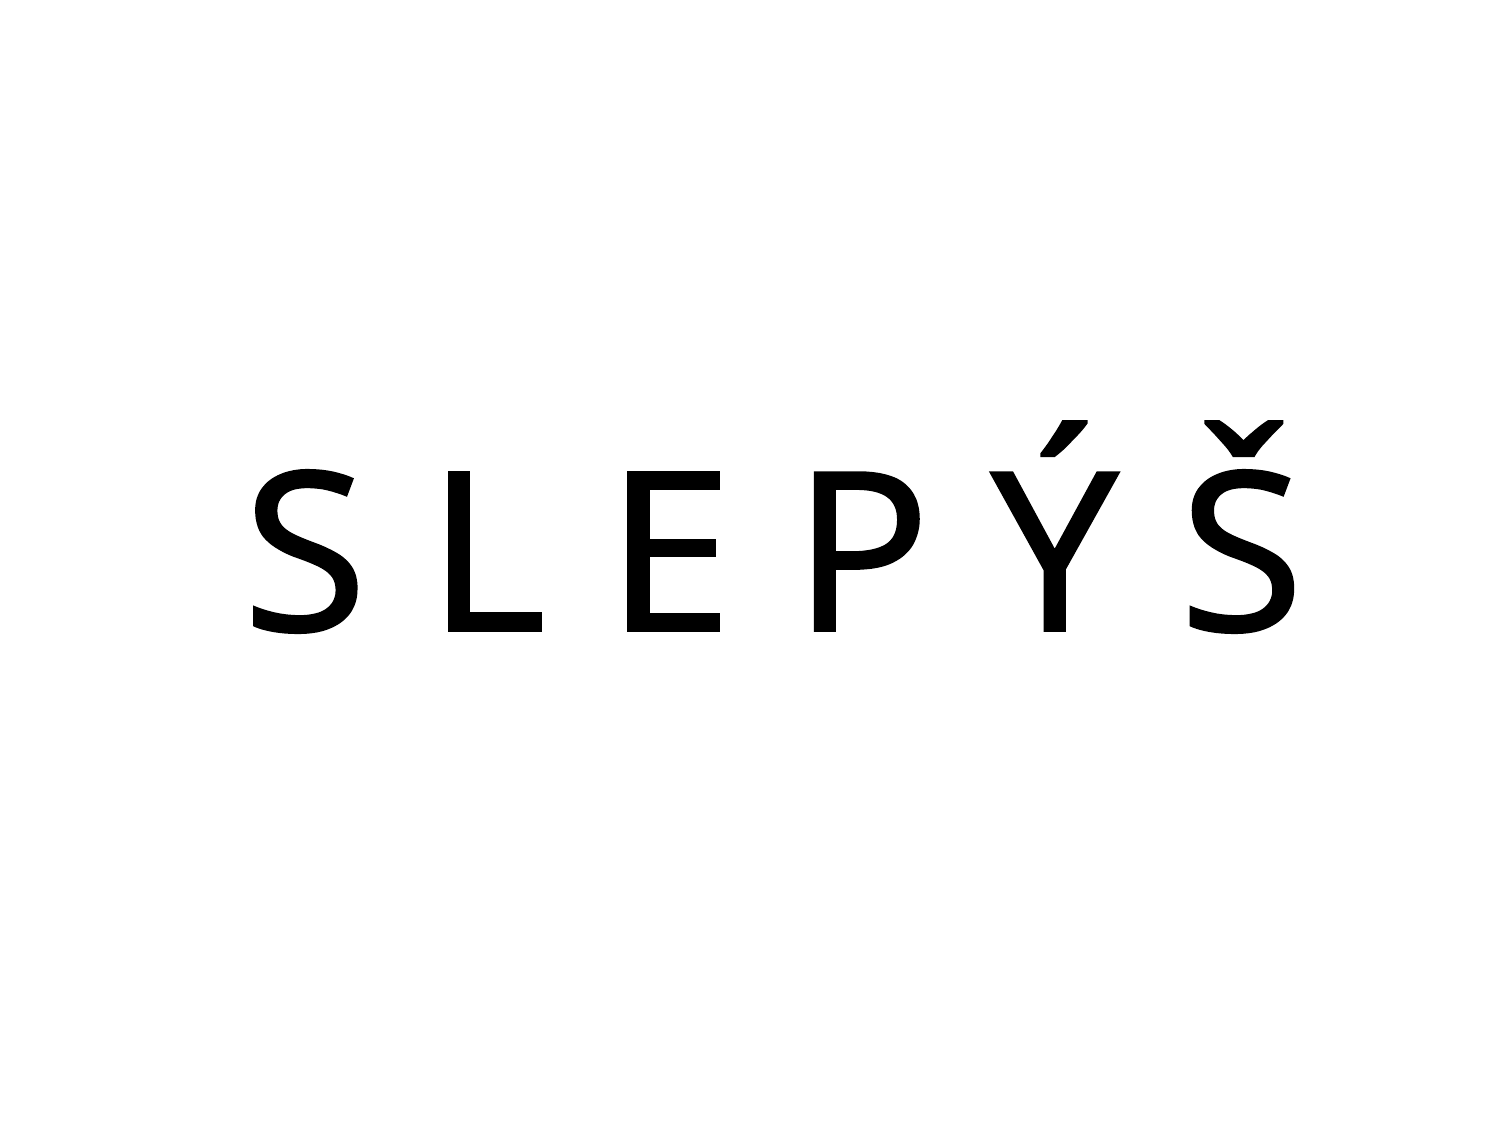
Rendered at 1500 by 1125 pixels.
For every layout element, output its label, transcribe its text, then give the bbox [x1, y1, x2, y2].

text_box S L E P Ý Š [449, 472, 541, 632]
text_box S L E P Ý Š [628, 471, 720, 632]
text_box S L E P Ý Š [1041, 420, 1087, 457]
text_box S L E P Ý Š [814, 472, 920, 632]
text_box S L E P Ý Š [1205, 420, 1283, 457]
text_box S L E P Ý Š [253, 469, 357, 634]
text_box S L E P Ý Š [990, 472, 1120, 632]
text_box S L E P Ý Š [1190, 469, 1294, 634]
